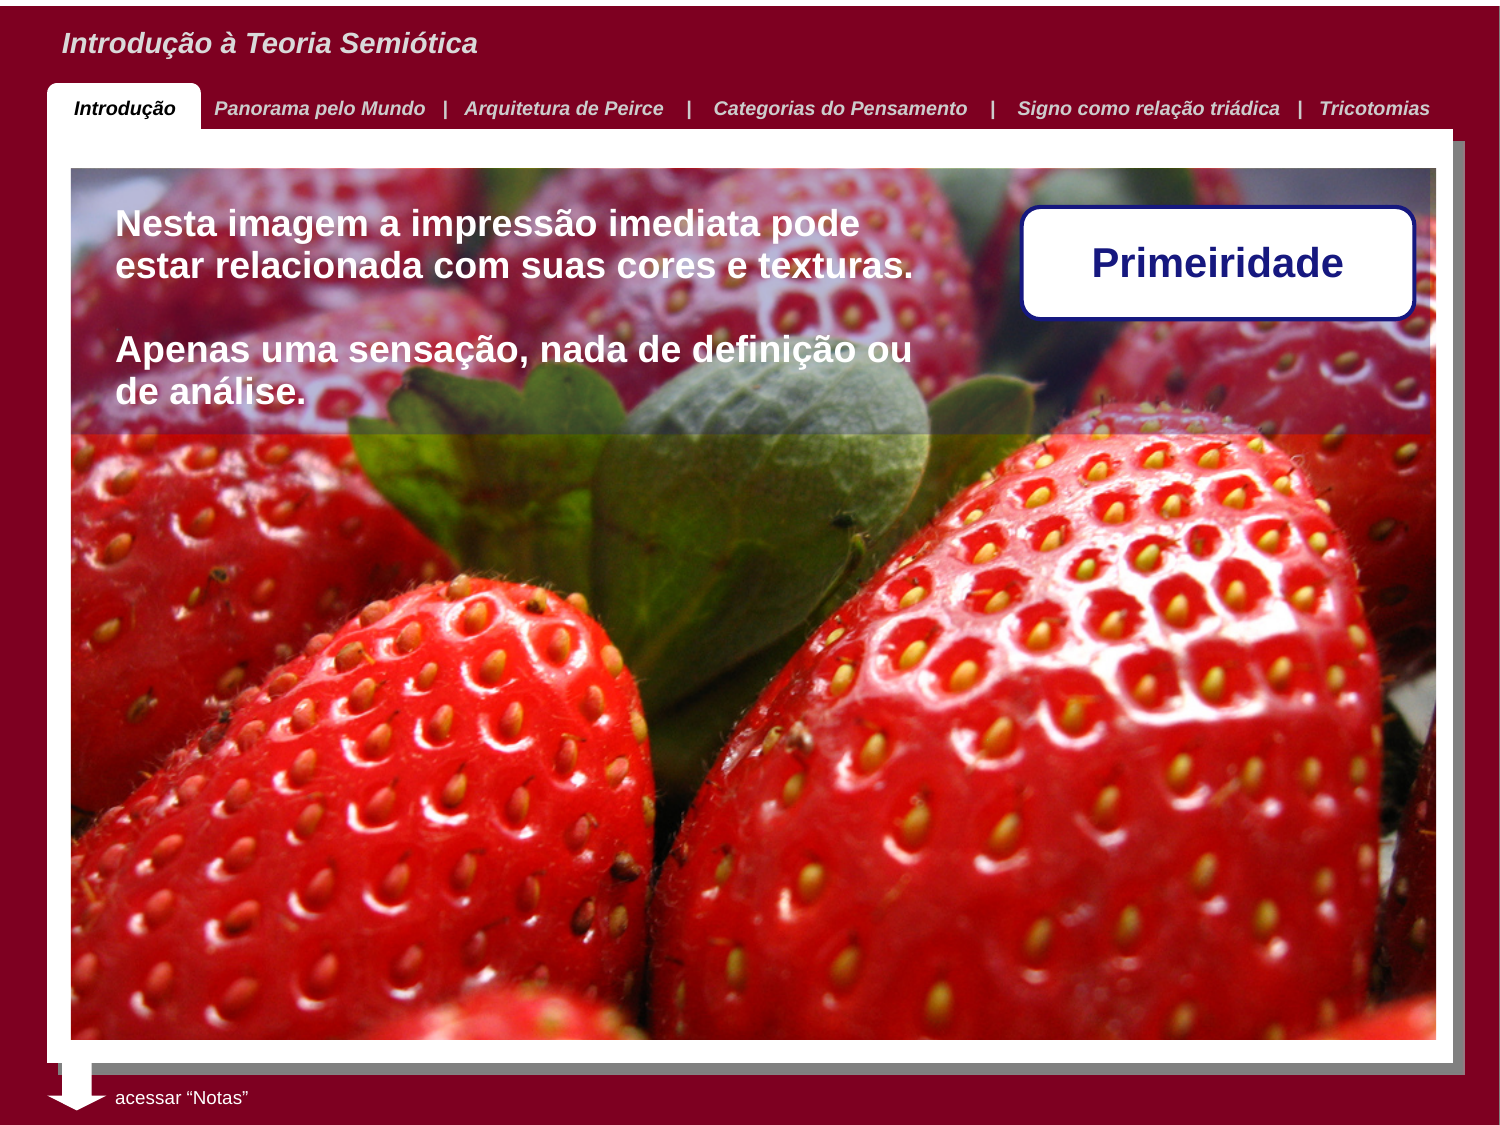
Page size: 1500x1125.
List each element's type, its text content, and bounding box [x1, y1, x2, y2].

text_box acessar “Notas” [100, 1080, 278, 1116]
picture [70, 168, 1437, 1040]
text_box [70, 168, 1431, 435]
text_box Nesta imagem a impressão imediata pode estar relacionada com suas cores e texturas. Apenas uma sensação, nada de definição ou de análise. [100, 195, 951, 427]
text_box Primeiridade [1021, 206, 1415, 320]
text_box [47, 1051, 100, 1111]
